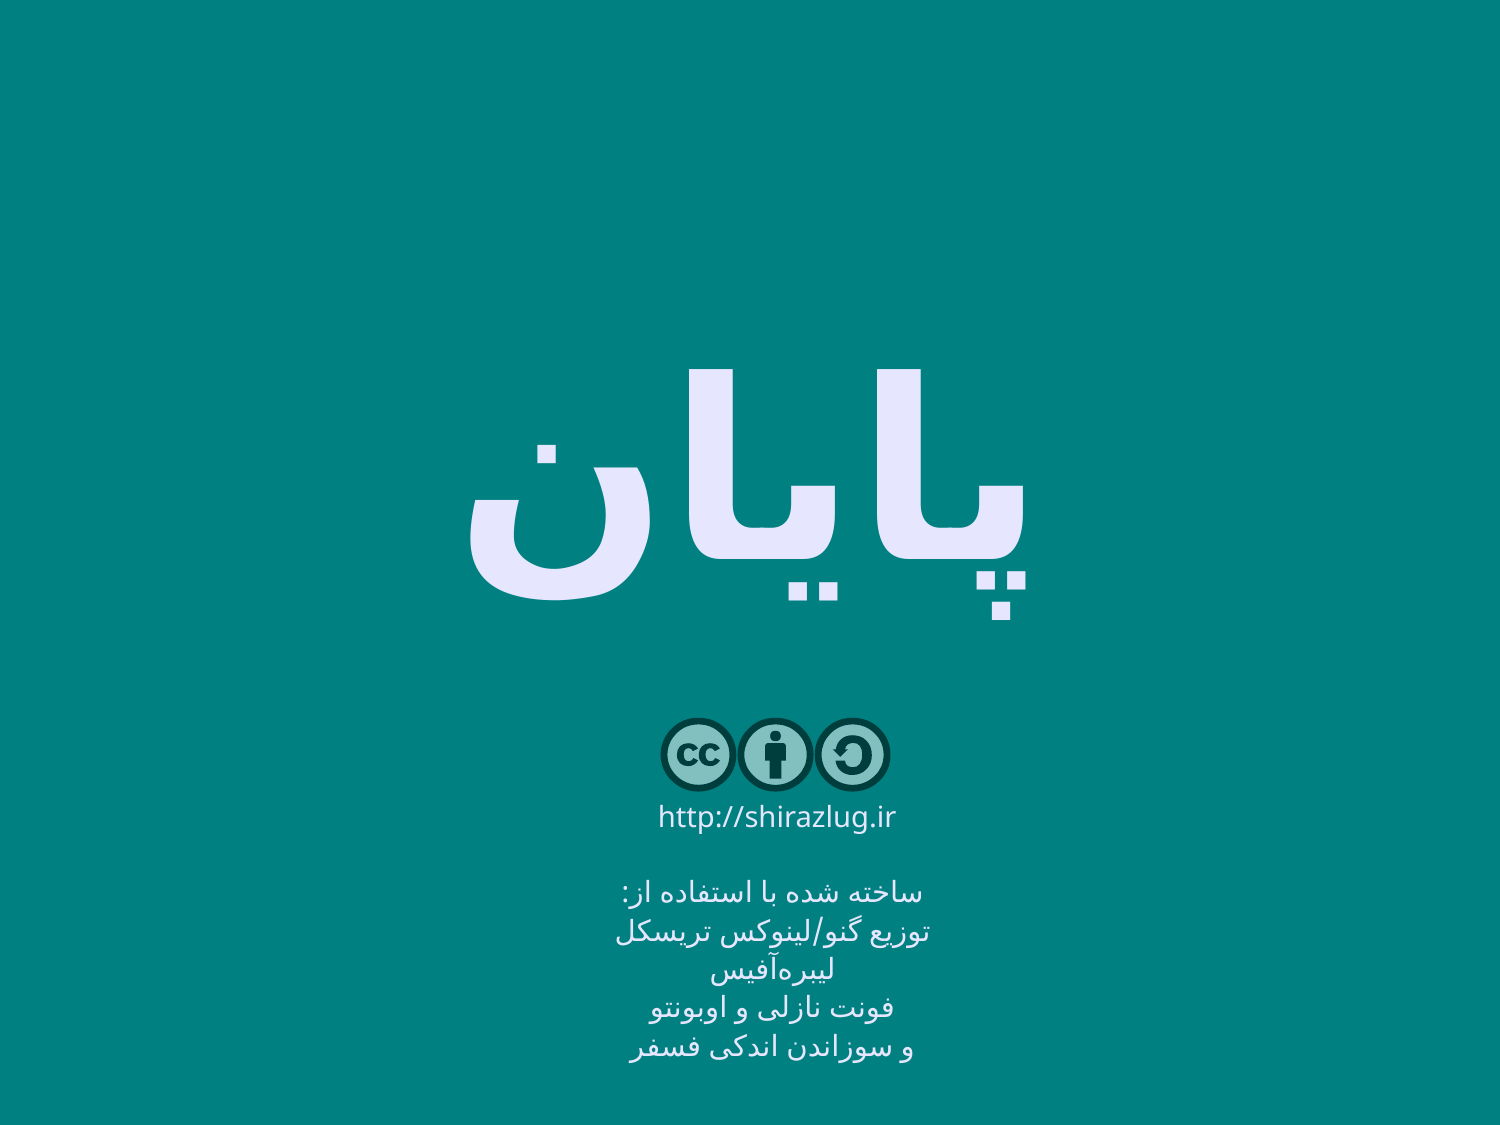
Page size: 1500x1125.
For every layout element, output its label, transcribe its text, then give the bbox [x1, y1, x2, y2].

text_box http://shirazlug.ir [643, 792, 931, 841]
picture [660, 717, 892, 793]
text_box پایان [274, 288, 1226, 709]
text_box ساخته شده با استفاده از: توزیع گنو/لینوکس تریسکل لیبره‌آفیس فونت نازلی و اوبونتو و سوزاندن اندکی فسفر [525, 855, 1021, 1090]
